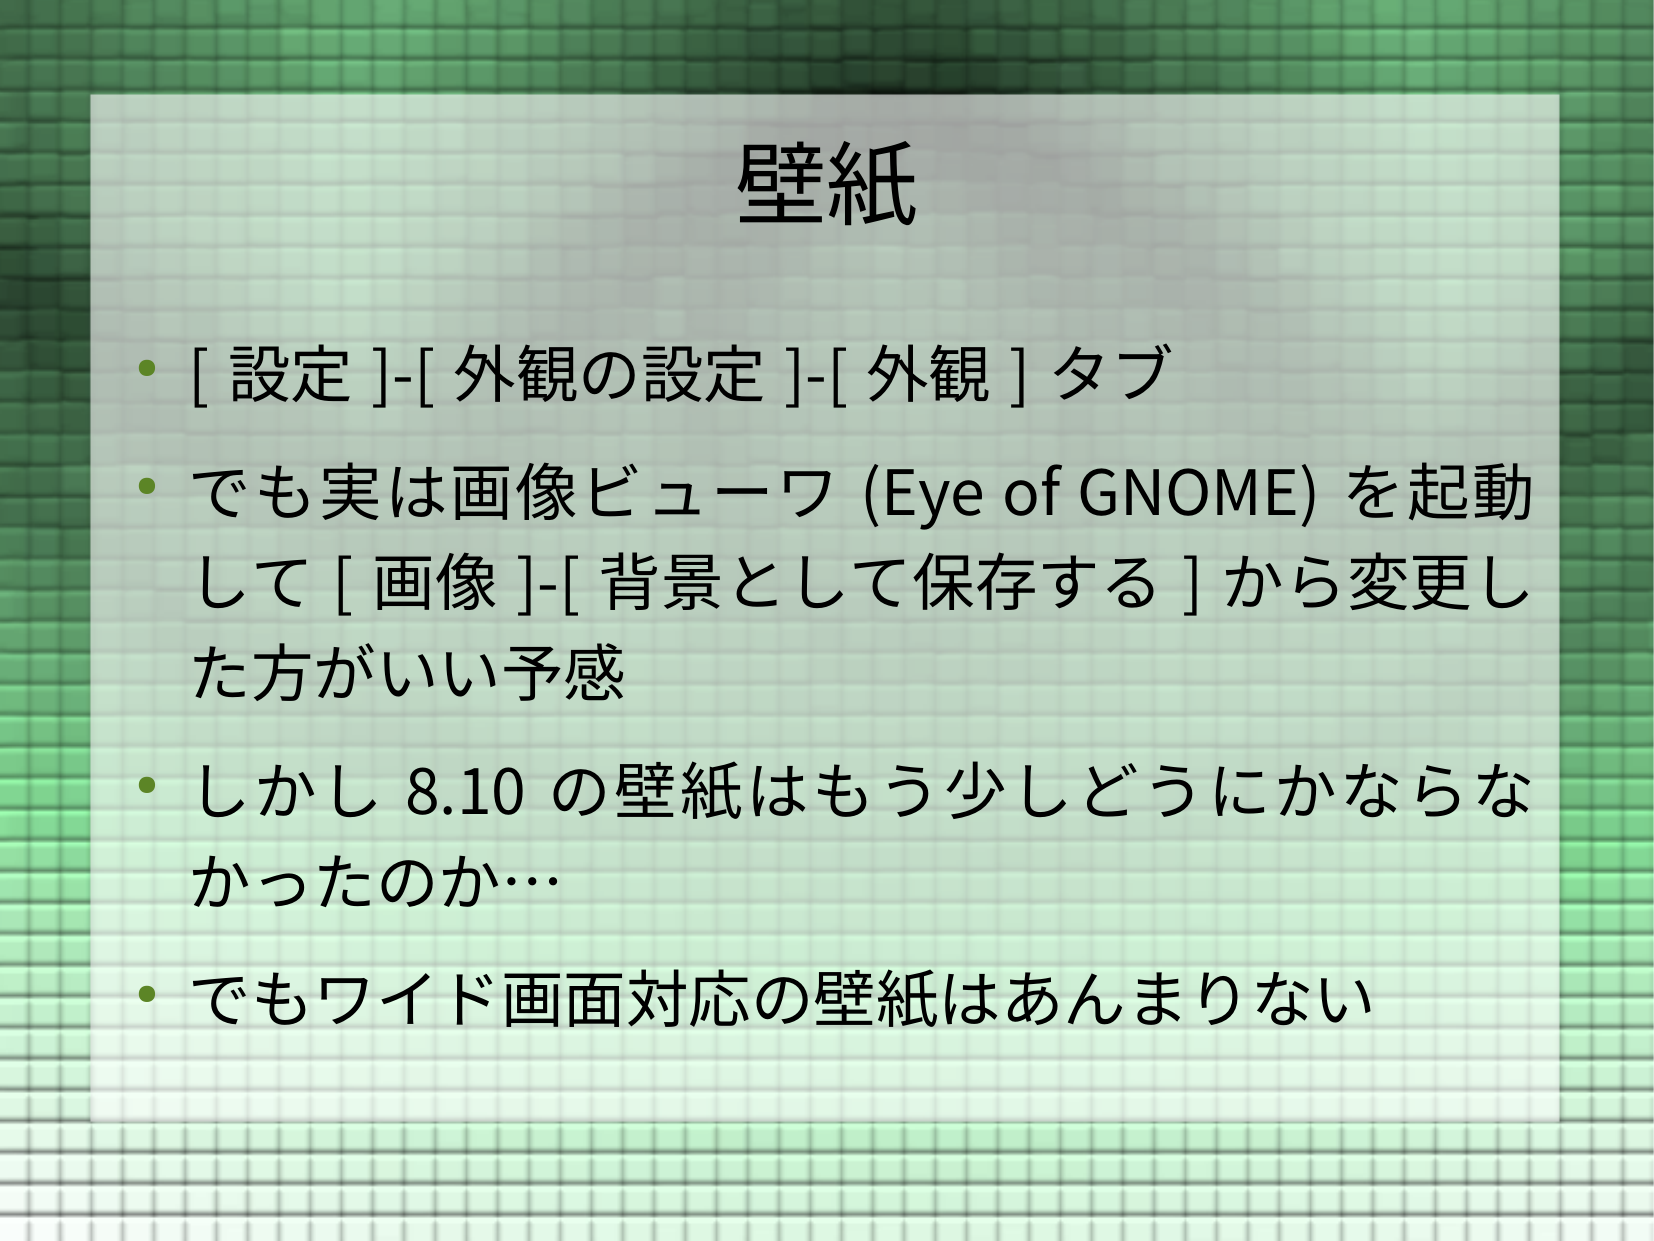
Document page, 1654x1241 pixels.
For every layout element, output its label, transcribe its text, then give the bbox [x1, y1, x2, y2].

list [設定]-[外観の設定]-[外観]タブ でも実は画像ビューワ(Eye of GNOME)を起動して[画像]-[背景として保存する]から変更した方がいい予感 しかし8.10の壁紙はもう少しどうにかならなかったのか… でもワイド画面対応の壁紙はあんまりない [118, 324, 1536, 1093]
picture [0, 0, 1654, 1241]
title 壁紙 [88, 90, 1565, 266]
